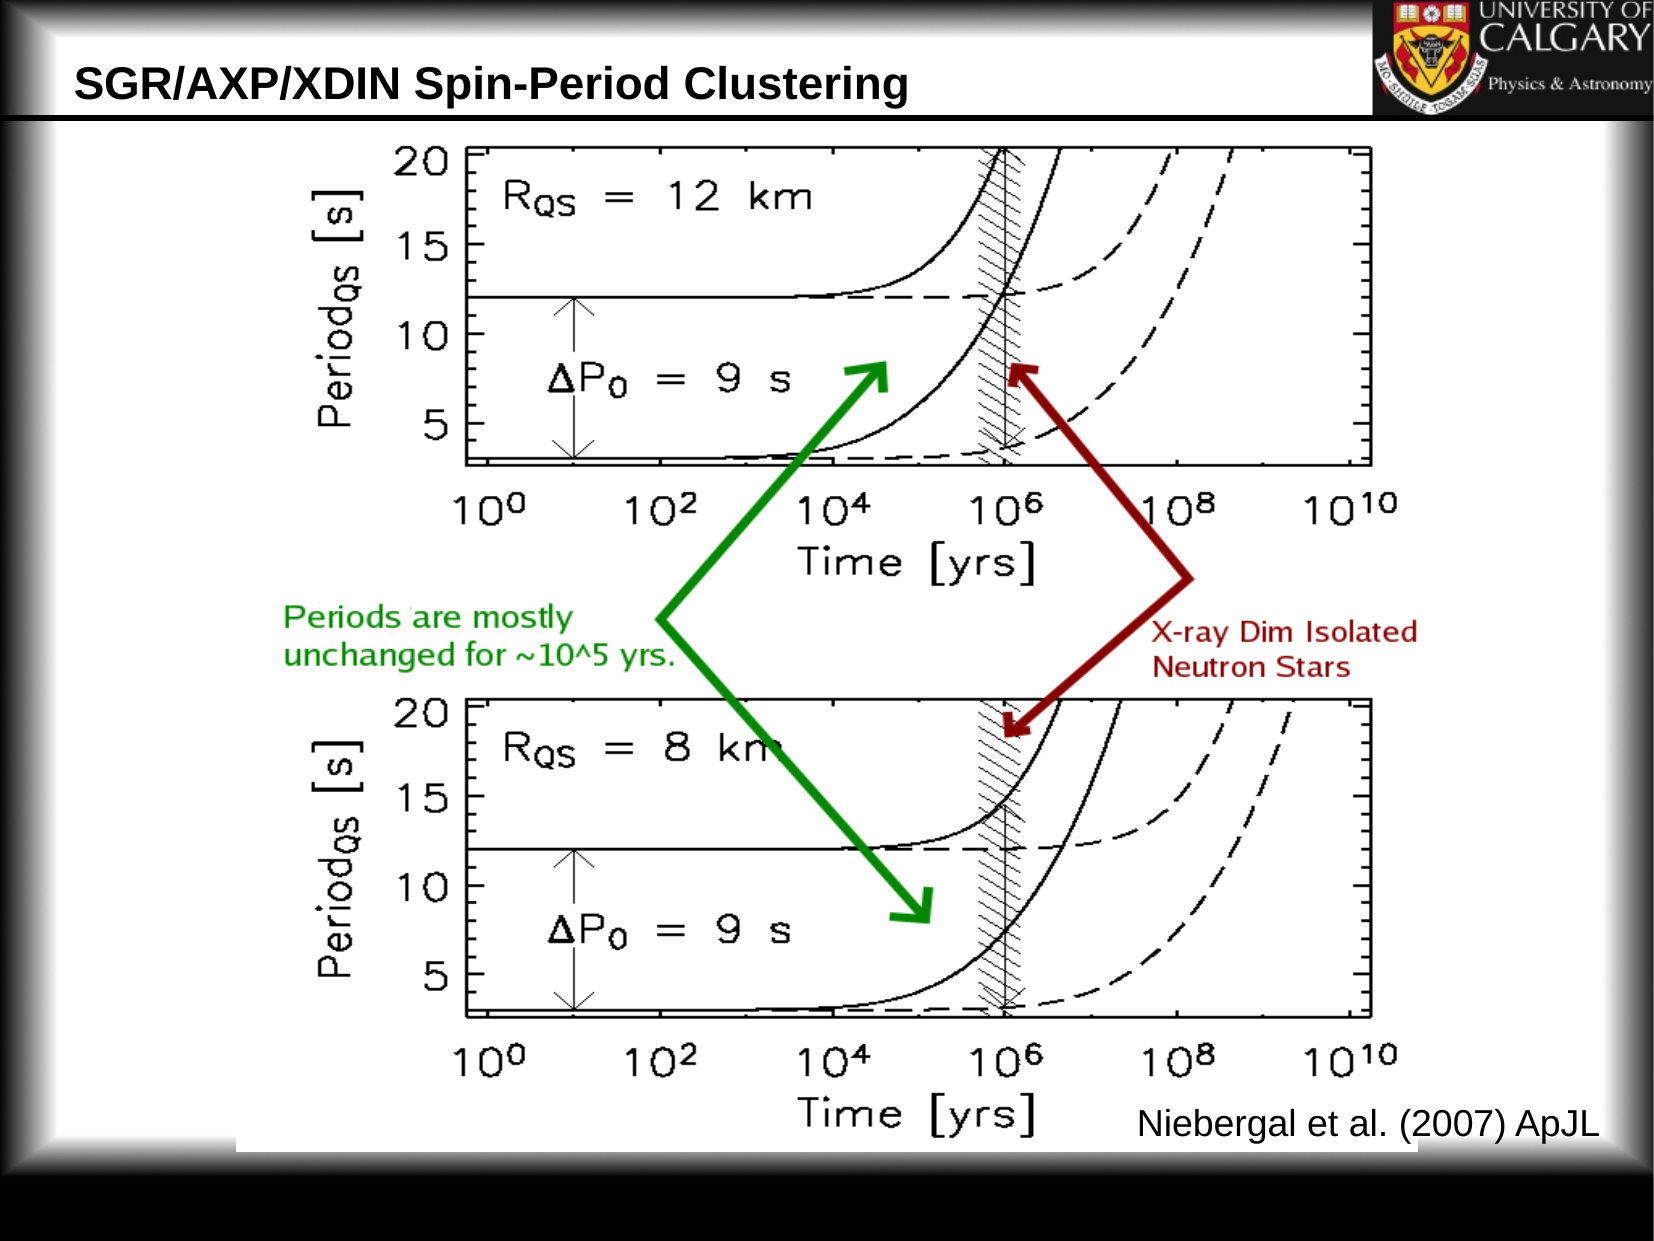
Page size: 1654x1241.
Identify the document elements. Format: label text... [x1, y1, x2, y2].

picture [0, 121, 1654, 1241]
picture [0, 0, 1654, 115]
text_box Niebergal et al. (2007) ApJL [1122, 1094, 1616, 1152]
text_box SGR/AXP/XDIN Spin-Period Clustering [59, 51, 926, 118]
